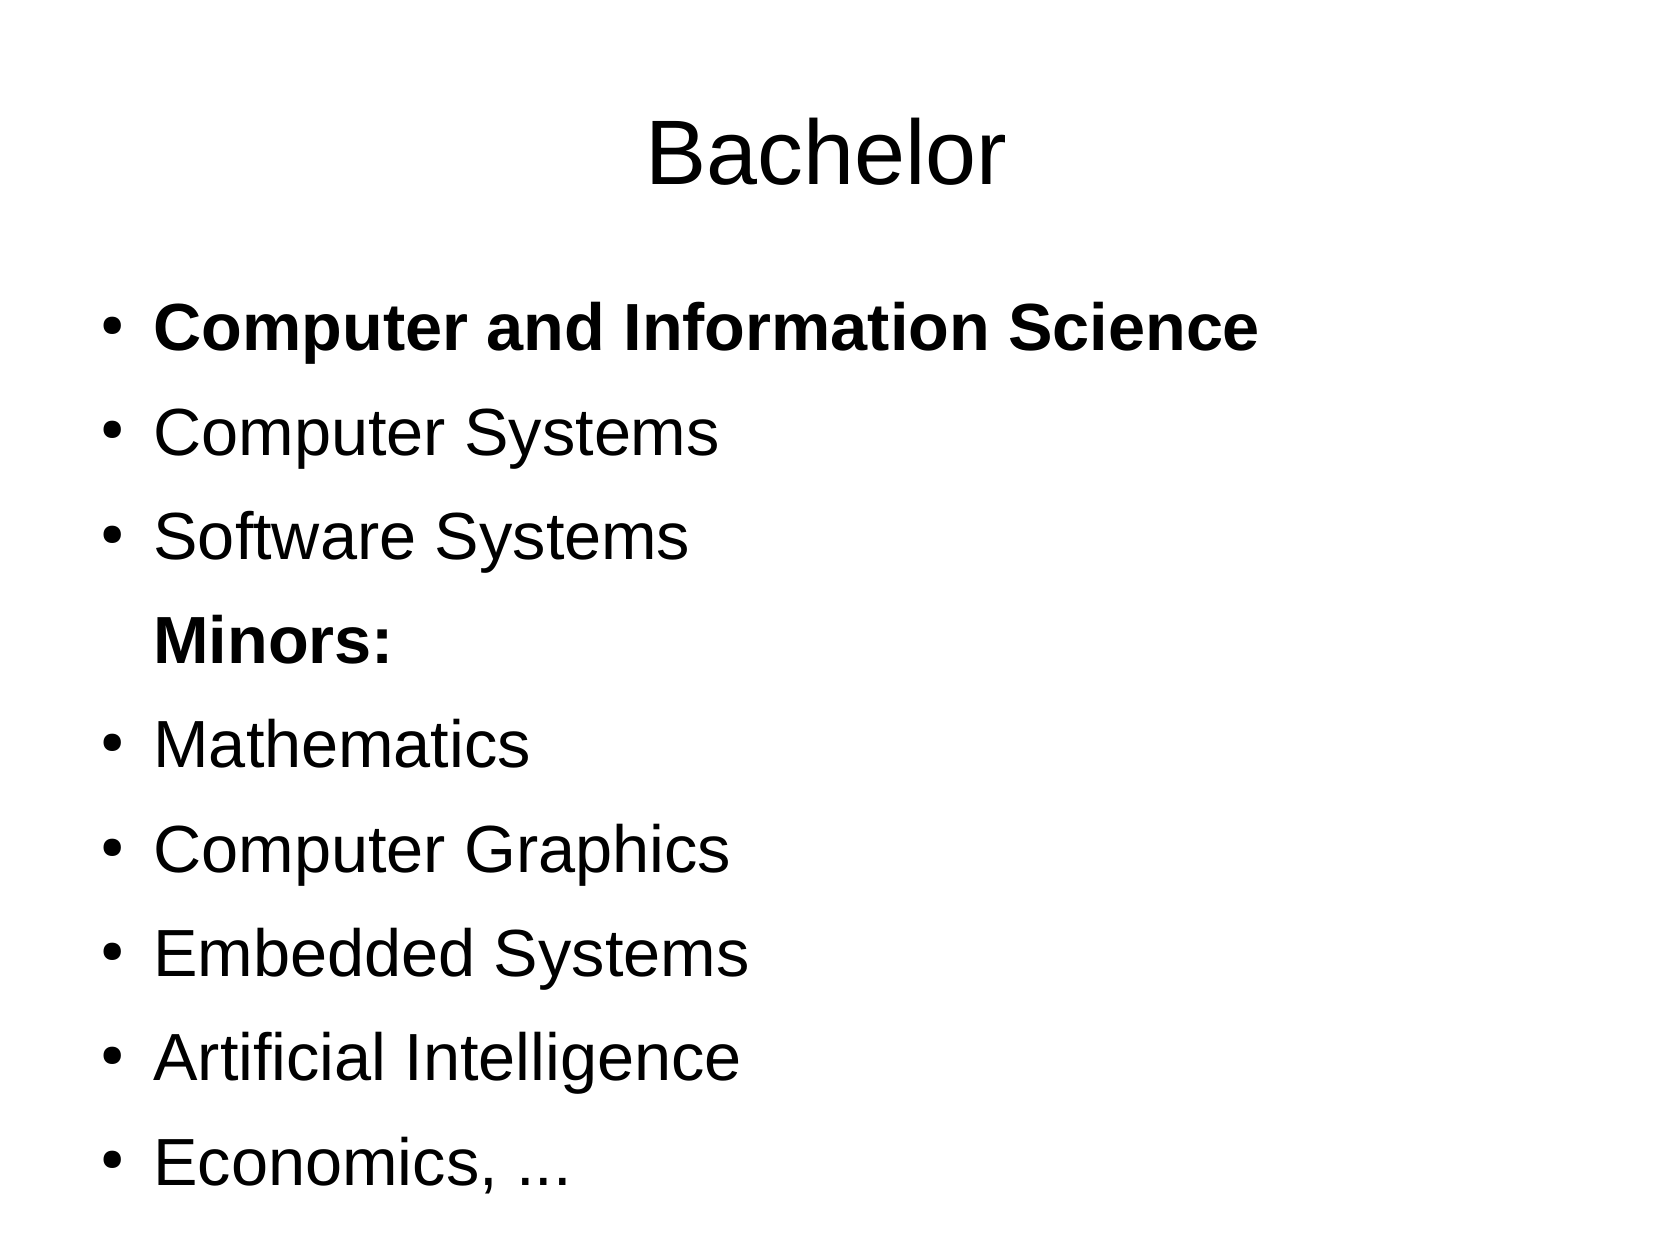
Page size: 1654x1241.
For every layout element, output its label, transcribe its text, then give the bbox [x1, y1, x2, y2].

list Computer and Information Science Computer Systems Software Systems Minors: Mathematics Computer Graphics Embedded Systems Artificial Intelligence Economics, ... [82, 290, 1571, 1214]
title Bachelor [82, 56, 1571, 250]
